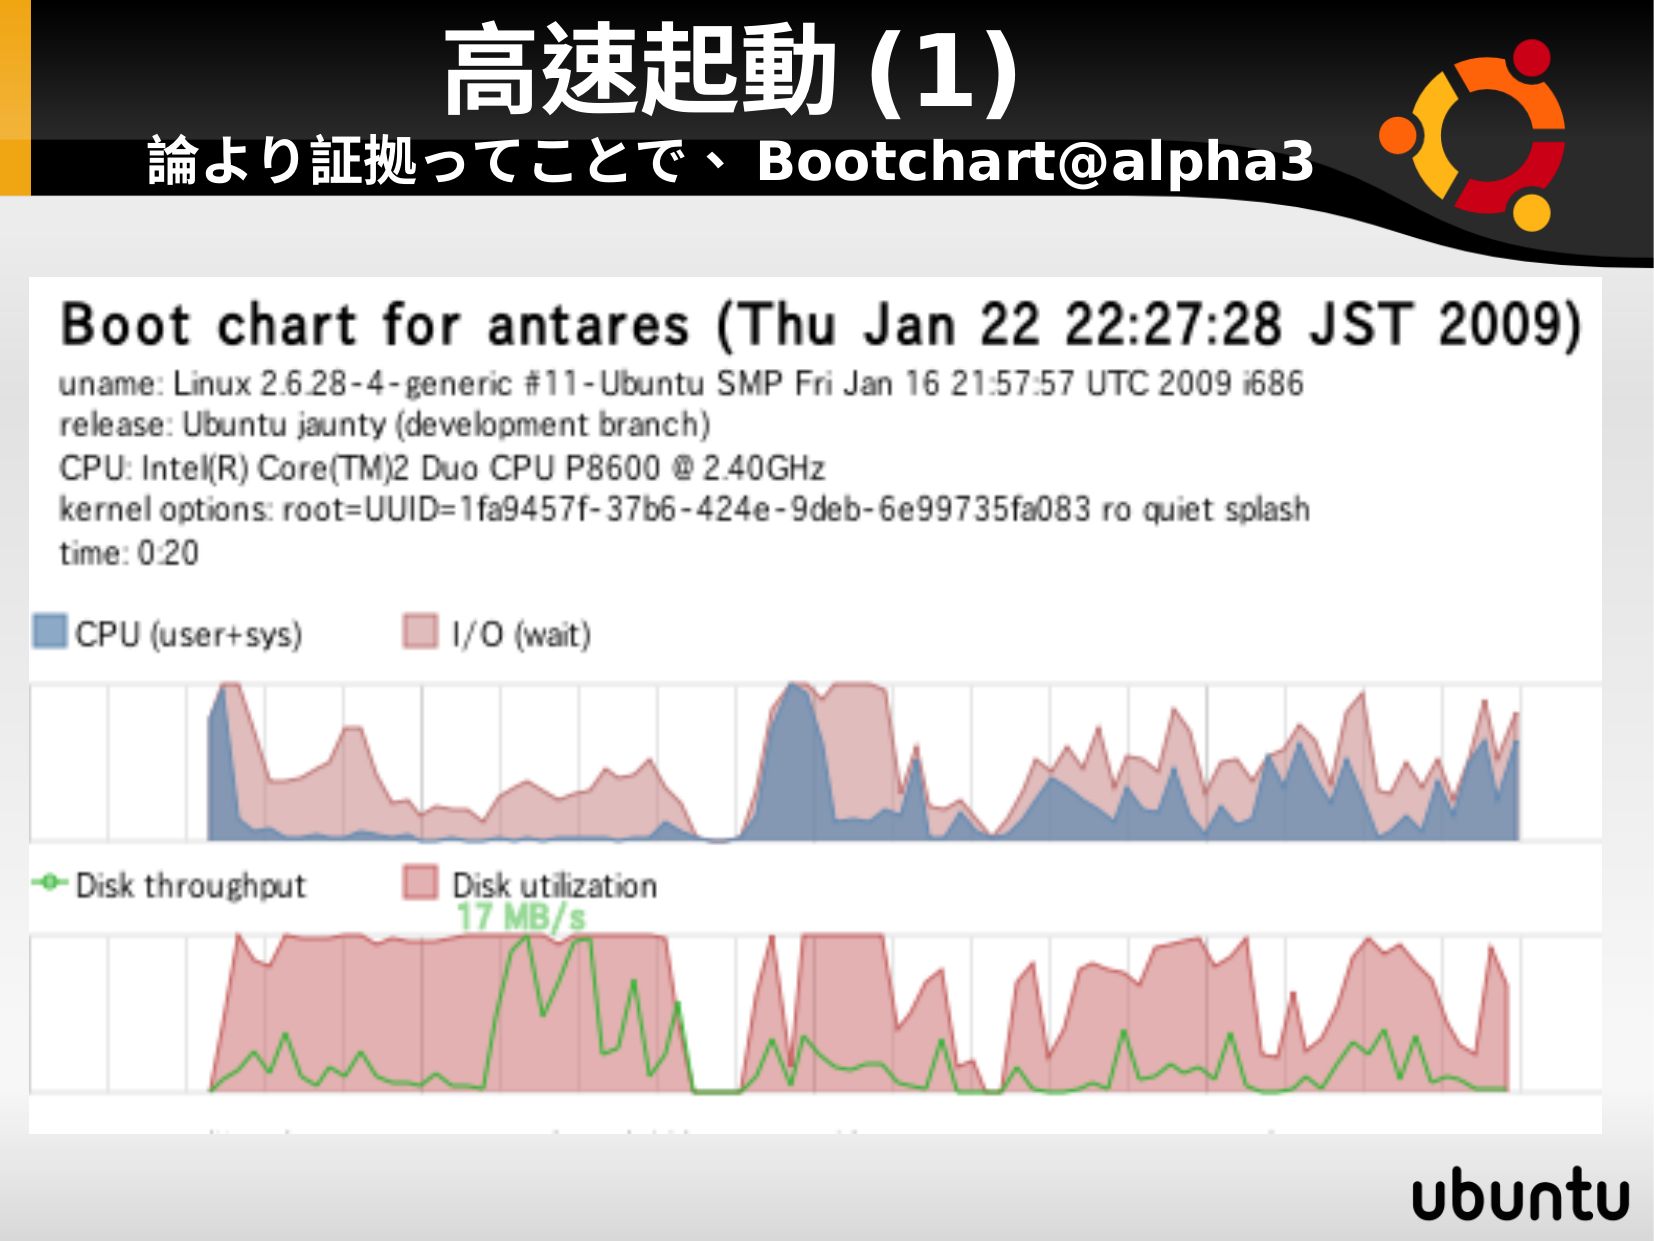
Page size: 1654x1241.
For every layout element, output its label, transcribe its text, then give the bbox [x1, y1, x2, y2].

picture [0, 0, 1654, 1241]
title 高速起動(1) 論より証拠ってことで、Bootchart@alpha3 [76, 0, 1388, 208]
